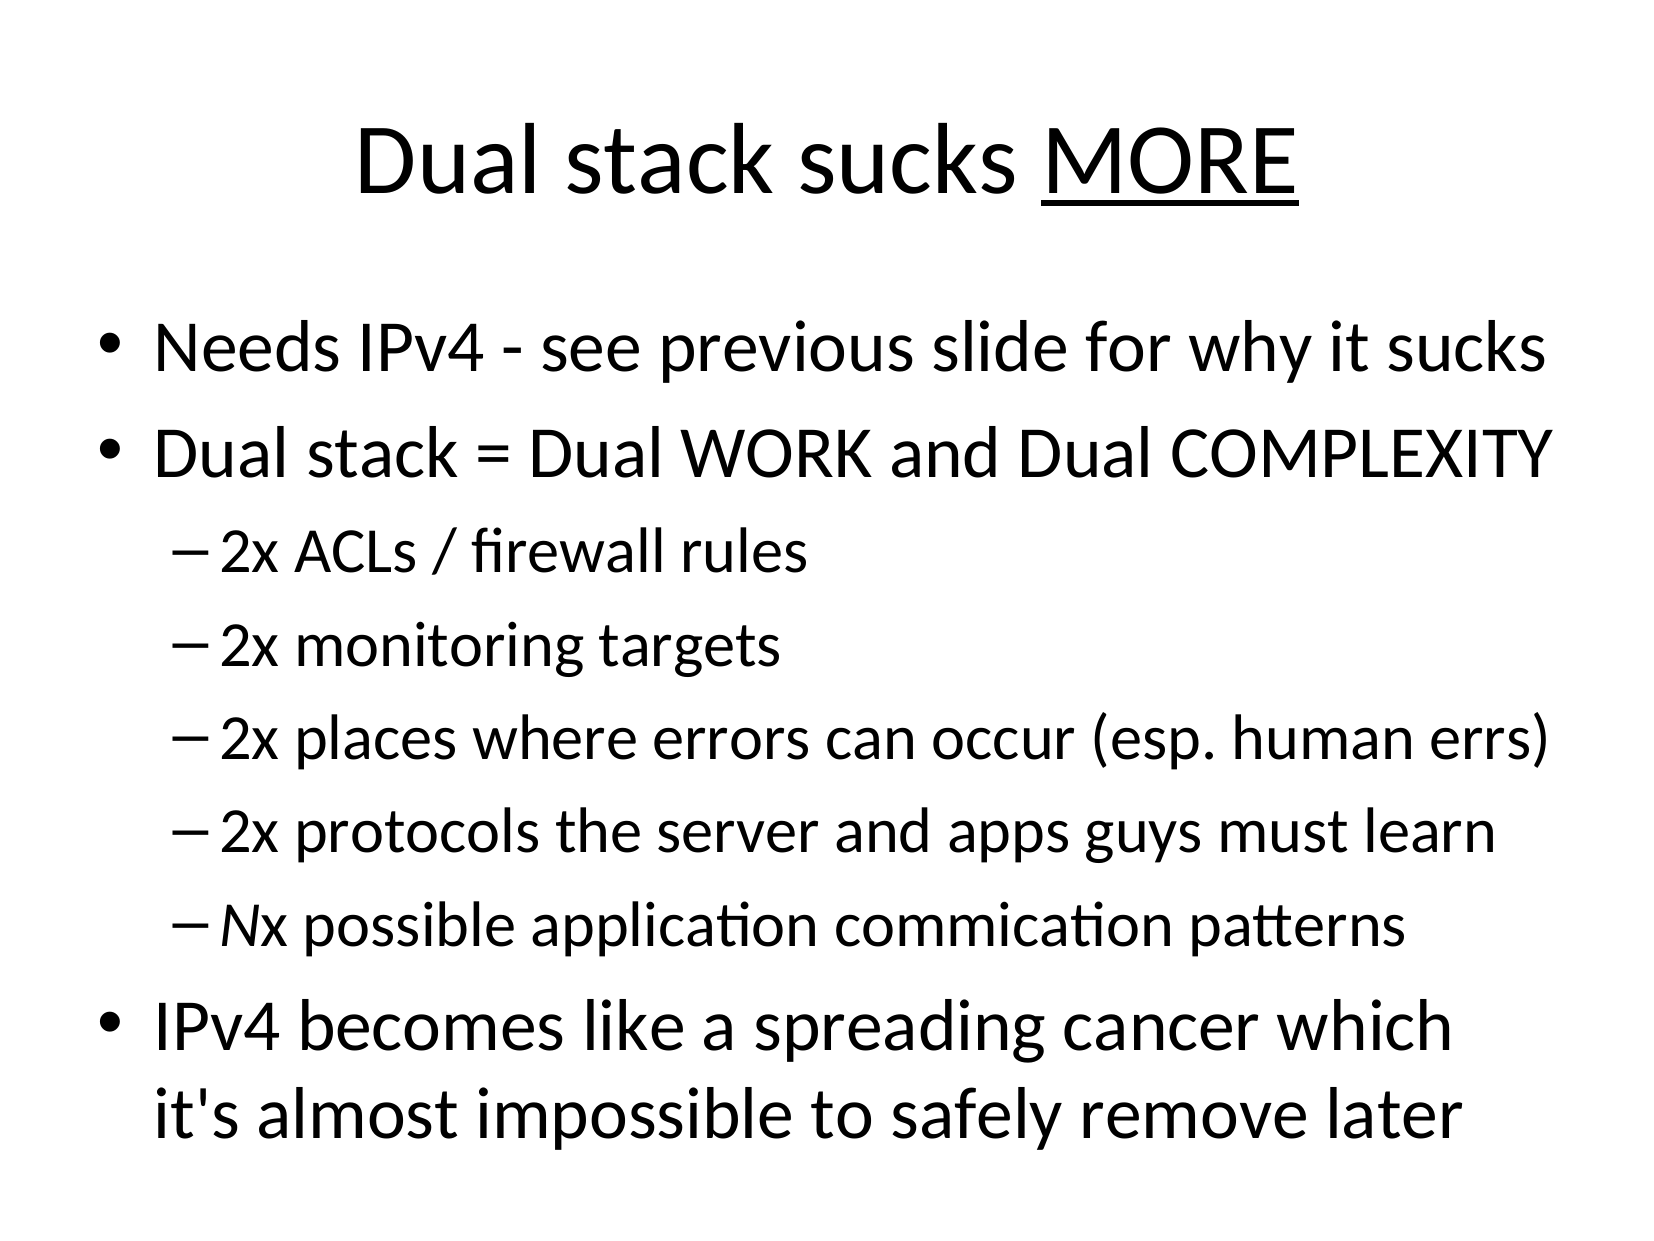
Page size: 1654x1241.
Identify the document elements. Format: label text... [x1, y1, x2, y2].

list Needs IPv4 - see previous slide for why it sucks Dual stack = Dual WORK and Dual COMPLEXITY 2x ACLs / firewall rules 2x monitoring targets 2x places where errors can occur (esp. human errs) 2x protocols the server and apps guys must learn Nx possible application commication patterns IPv4 becomes like a spreading cancer which it's almost impossible to safely remove later [82, 290, 1571, 1162]
title Dual stack sucks MORE [82, 49, 1571, 257]
